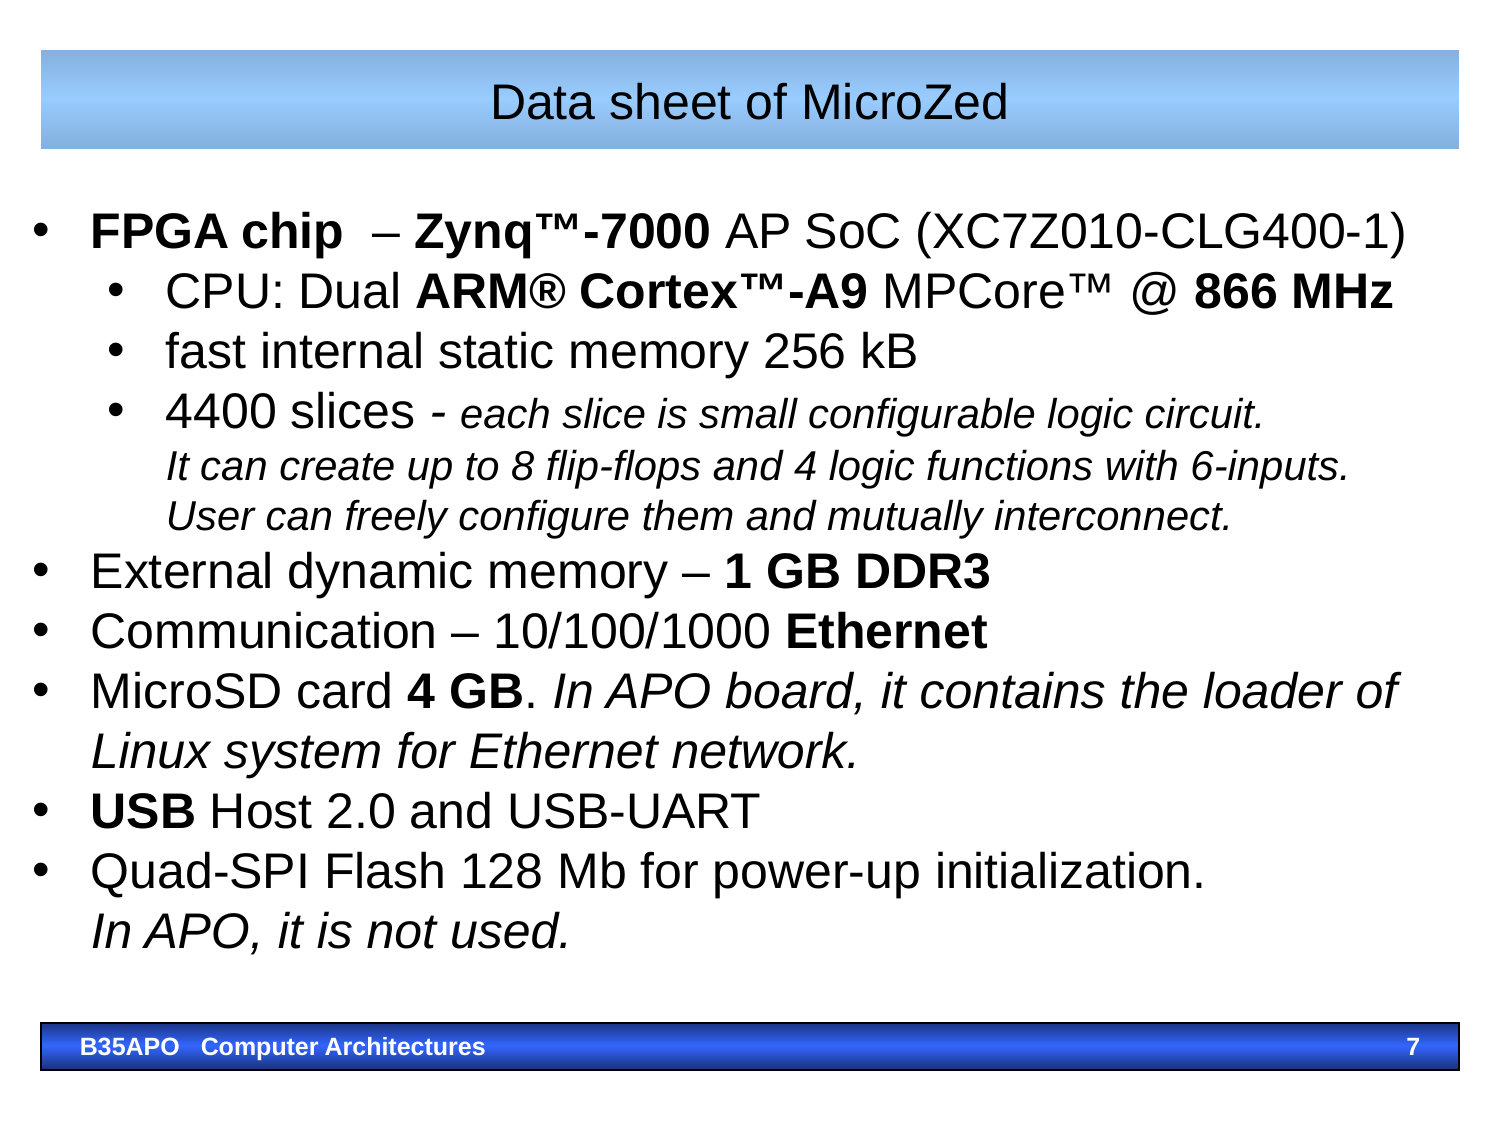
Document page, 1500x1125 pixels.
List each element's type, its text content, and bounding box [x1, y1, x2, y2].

text_box FPGA chip – Zynq™-7000 AP SoC (XC7Z010-CLG400-1) CPU: Dual ARM® Cortex™-A9 MPCore™ @ 866 MHz fast internal static memory 256 kB 4400 slices - each slice is small configurable logic circuit. It can create up to 8 flip-flops and 4 logic functions with 6-inputs. User can freely configure them and mutually interconnect. External dynamic memory – 1 GB DDR3 Communication – 10/100/1000 Ethernet MicroSD card 4 GB. In APO board, it contains the loader of Linux system for Ethernet network. USB Host 2.0 and USB-UART Quad-SPI Flash 128 Mb for power-up initialization. In APO, it is not used. [17, 191, 1500, 1087]
title Data sheet of MicroZed [41, 50, 1459, 149]
